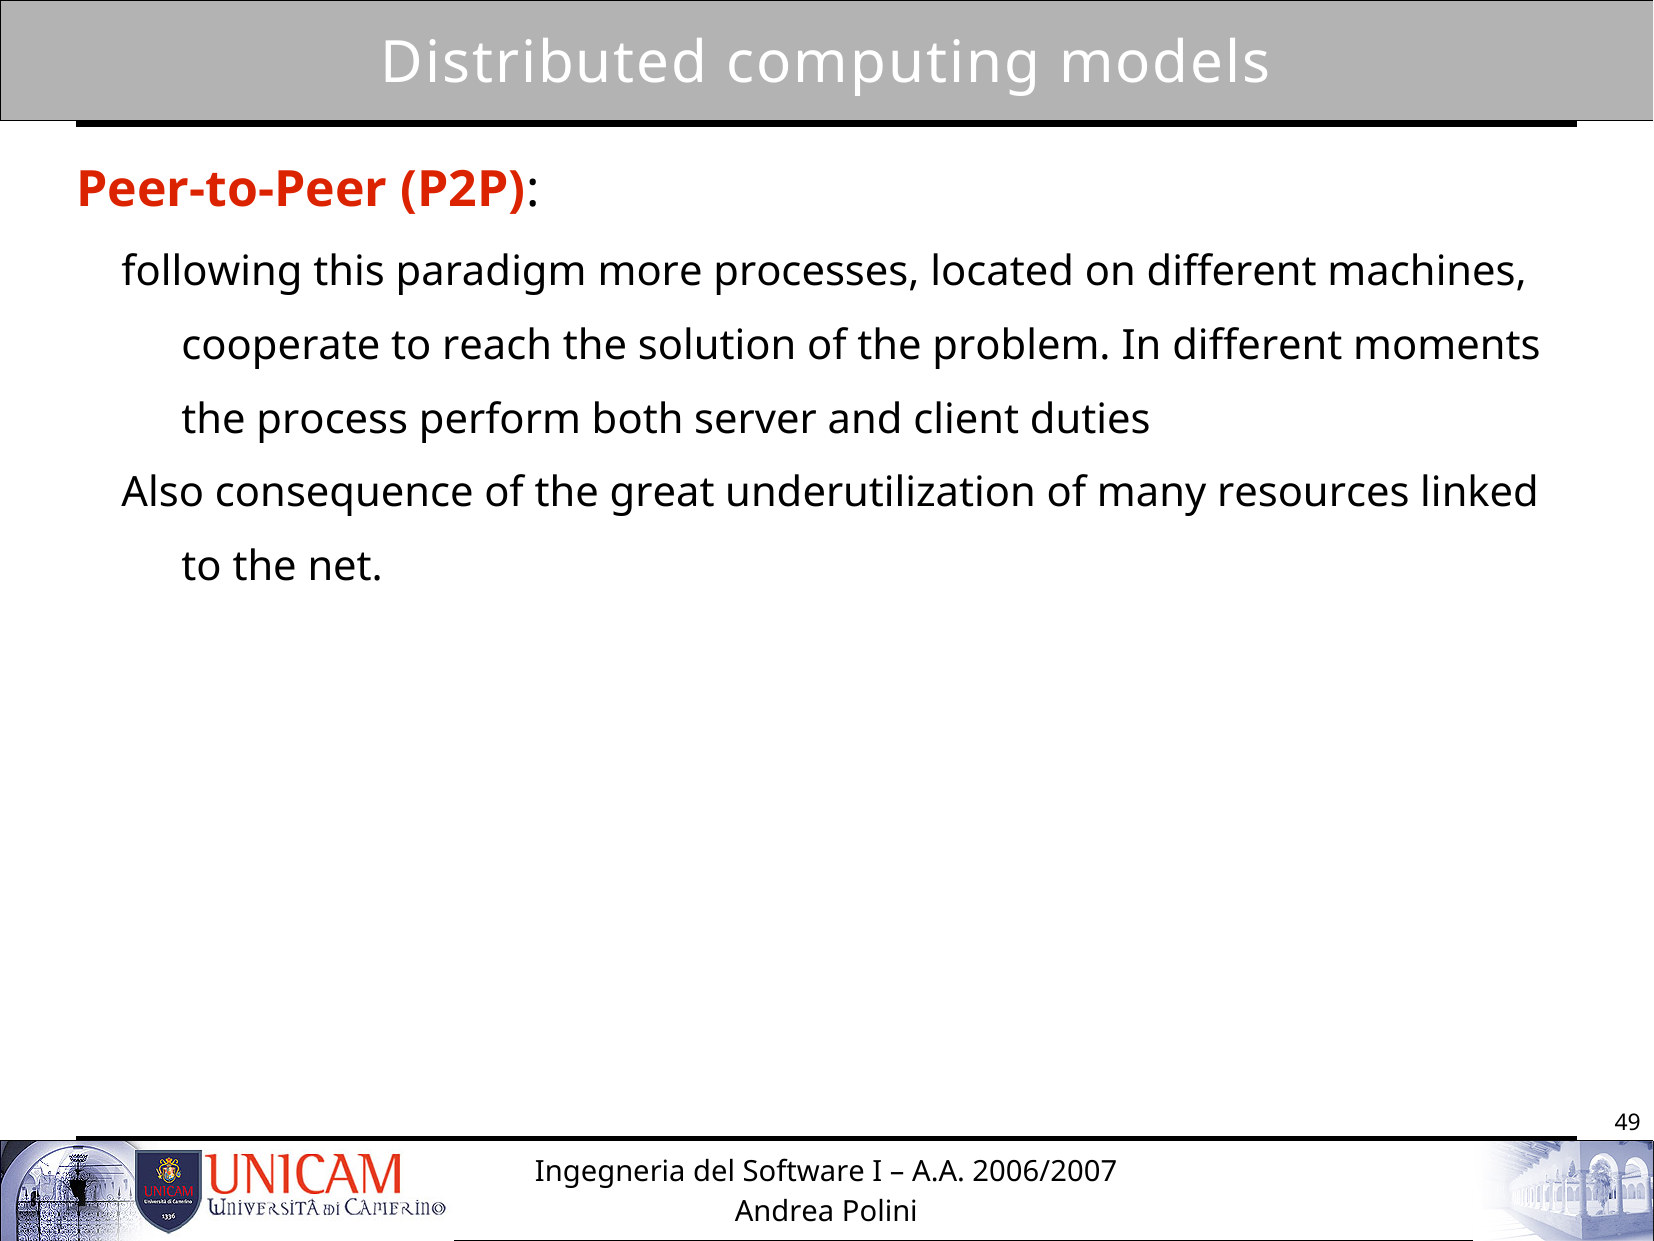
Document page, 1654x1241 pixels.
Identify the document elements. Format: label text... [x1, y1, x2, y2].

list Peer-to-Peer (P2P): following this paradigm more processes, located on different machines, cooperate to reach the solution of the problem. In different moments the process perform both server and client duties Also consequence of the great underutilization of many resources linked to the net. [76, 152, 1577, 671]
title Distributed computing models [0, 0, 1653, 121]
picture [1473, 1141, 1654, 1241]
picture [0, 1141, 454, 1241]
